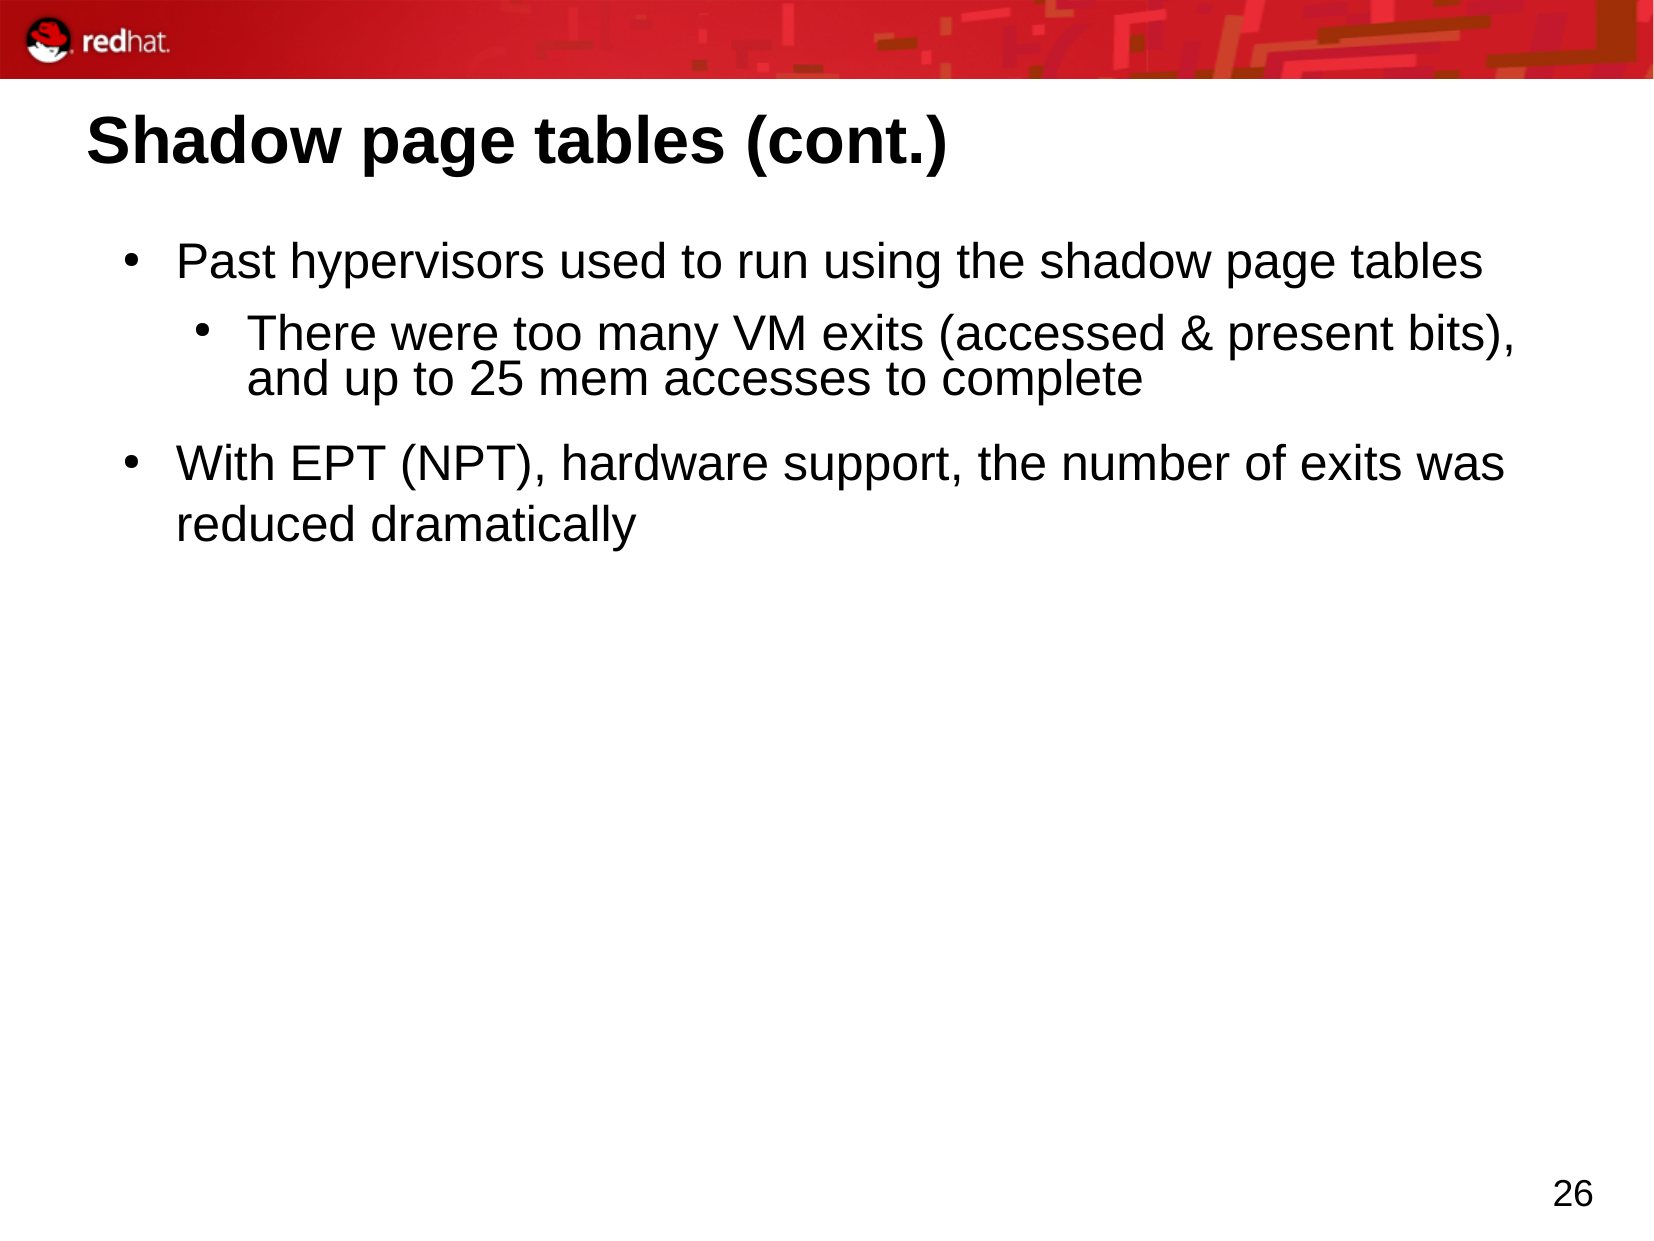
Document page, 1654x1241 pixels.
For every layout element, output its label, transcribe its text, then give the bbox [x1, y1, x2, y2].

list Past hypervisors used to run using the shadow page tables There were too many VM exits (accessed & present bits), and up to 25 mem accesses to complete With EPT (NPT), hardware support, the number of exits was reduced dramatically [105, 233, 1531, 553]
title Shadow page tables (cont.) [86, 93, 1576, 196]
picture [0, 0, 1654, 79]
